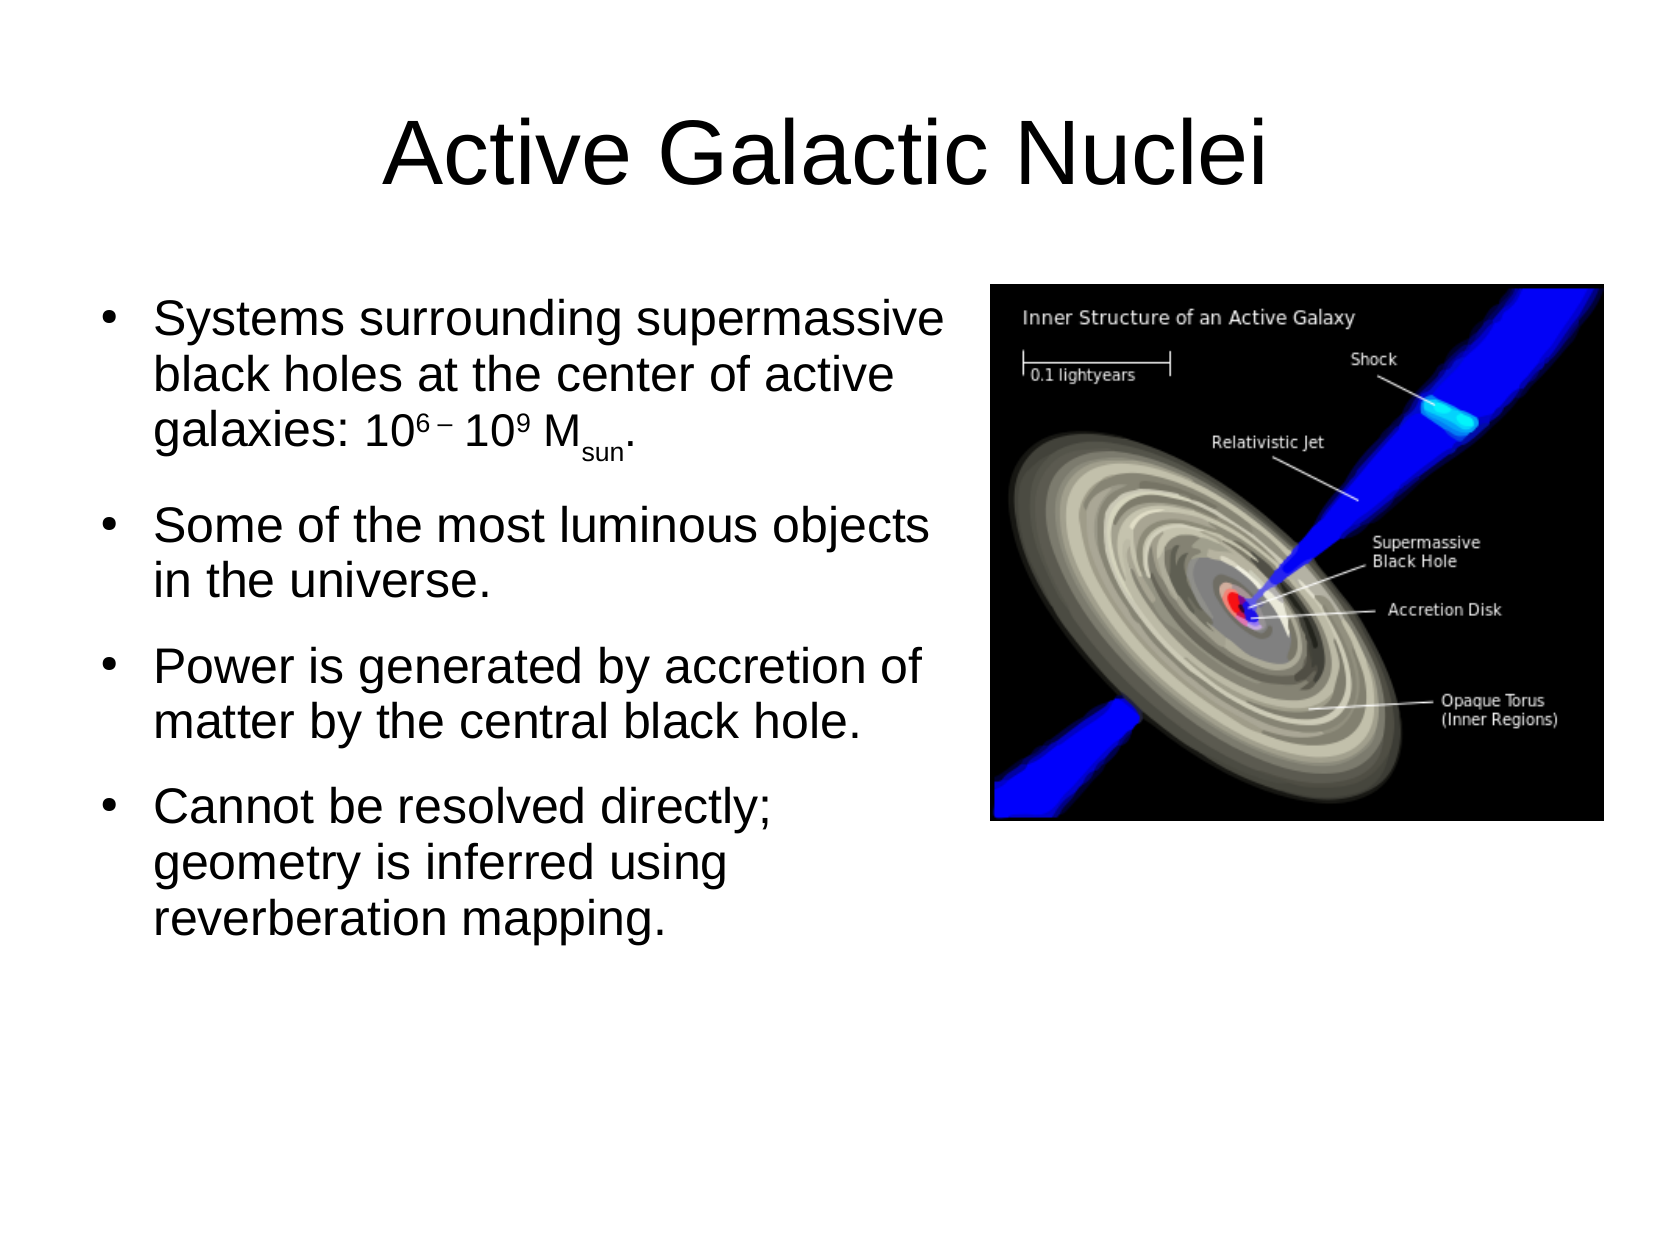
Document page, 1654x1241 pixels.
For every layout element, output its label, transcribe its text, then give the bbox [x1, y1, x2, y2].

title Active Galactic Nuclei [82, 49, 1571, 257]
list Systems surrounding supermassive black holes at the center of active galaxies: 106 – 109 Msun. Some of the most luminous objects in the universe. Power is generated by accretion of matter by the central black hole. Cannot be resolved directly; geometry is inferred using reverberation mapping. [82, 290, 961, 1010]
picture [990, 284, 1604, 821]
